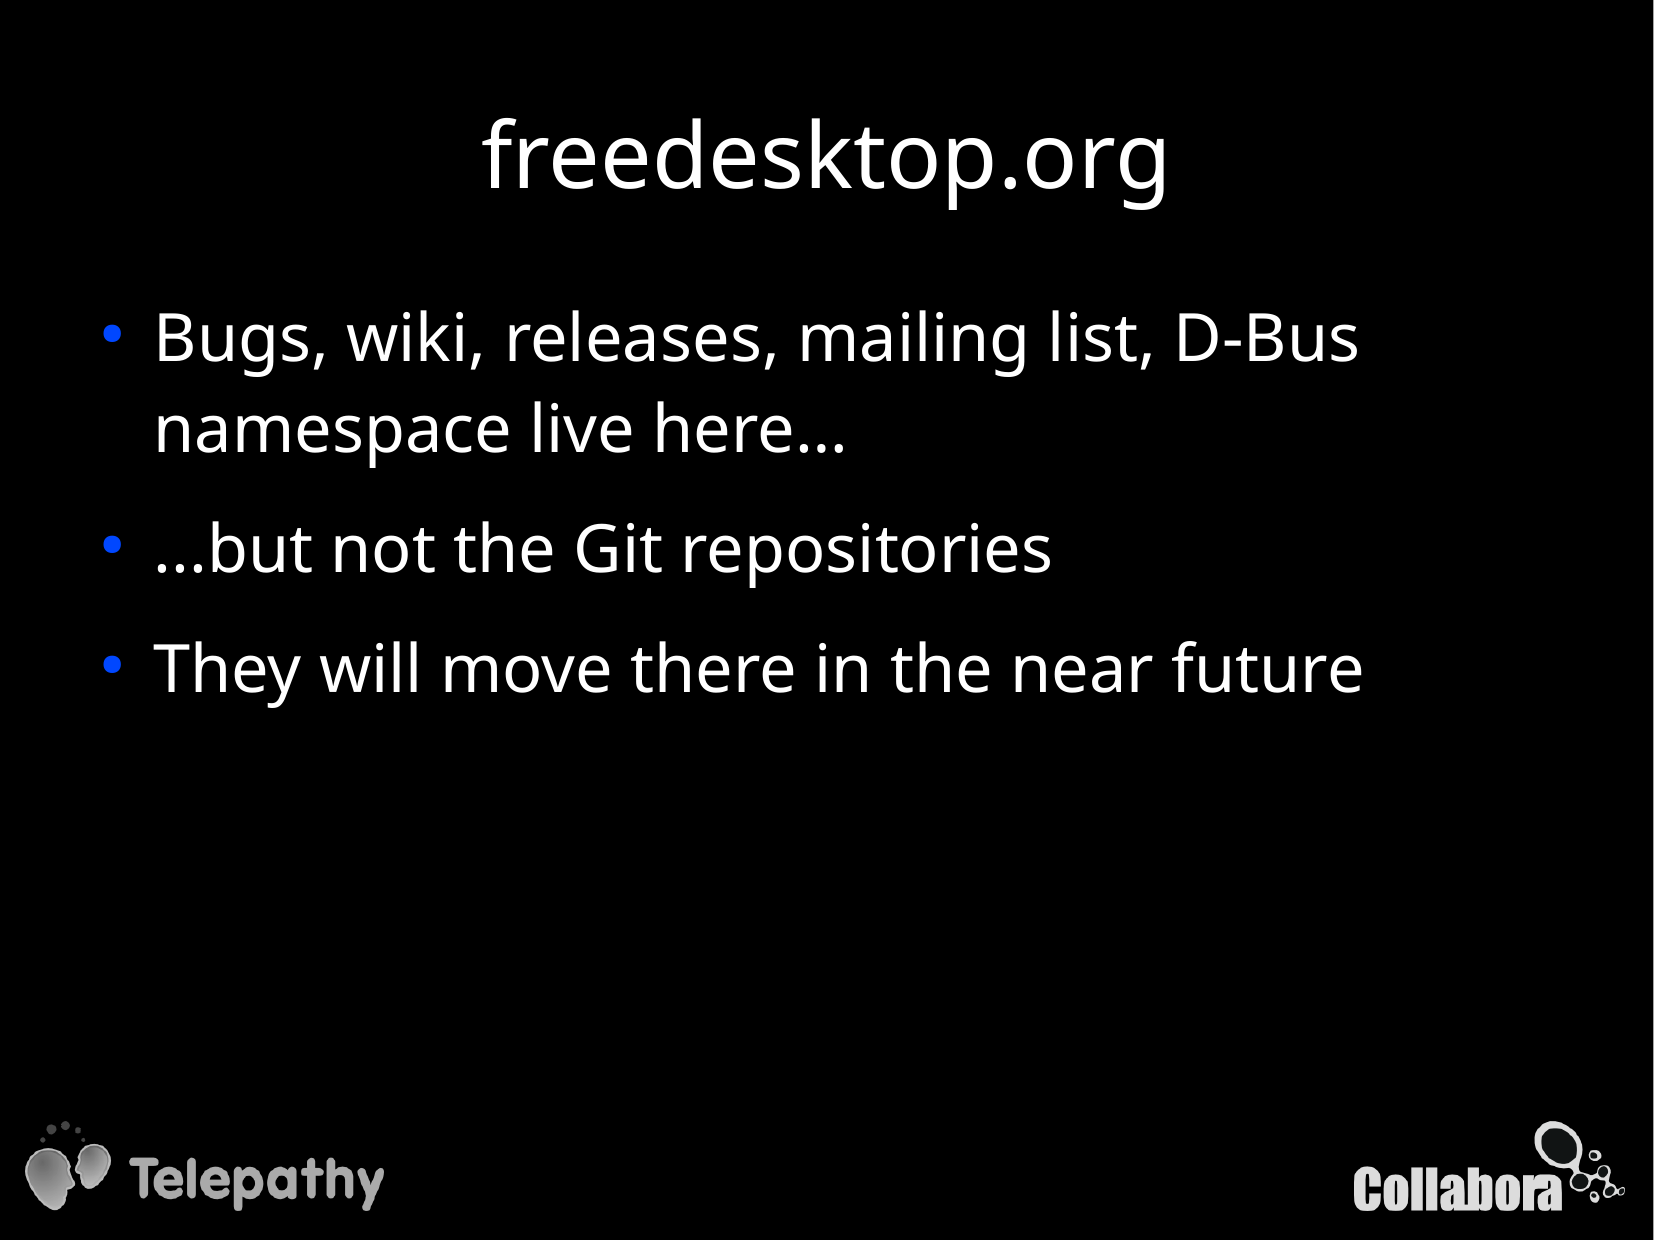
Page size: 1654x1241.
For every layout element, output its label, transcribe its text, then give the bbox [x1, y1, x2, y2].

title freedesktop.org [82, 56, 1571, 250]
picture [1354, 1121, 1625, 1211]
list Bugs, wiki, releases, mailing list, D-Bus namespace live here… ...but not the Git repositories They will move there in the near future [82, 290, 1571, 1109]
picture [25, 1121, 384, 1211]
